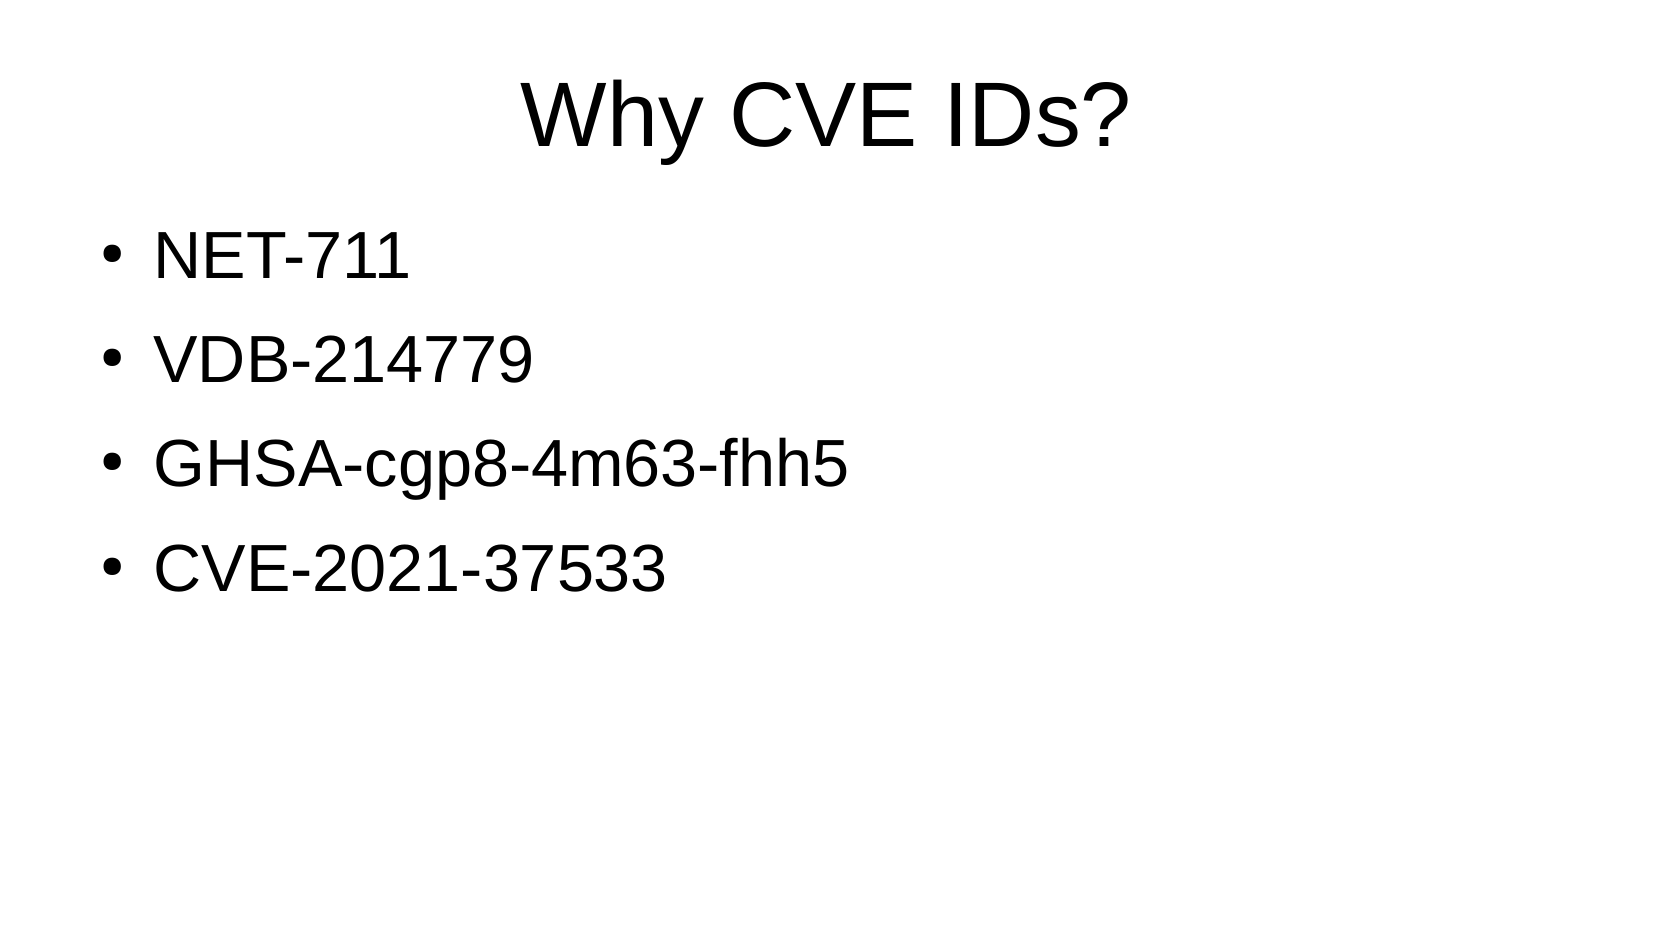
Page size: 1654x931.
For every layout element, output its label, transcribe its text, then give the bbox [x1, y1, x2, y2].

title Why CVE IDs? [82, 37, 1571, 193]
list NET-711 VDB-214779 GHSA-cgp8-4m63-fhh5 CVE-2021-37533 [82, 217, 1571, 758]
